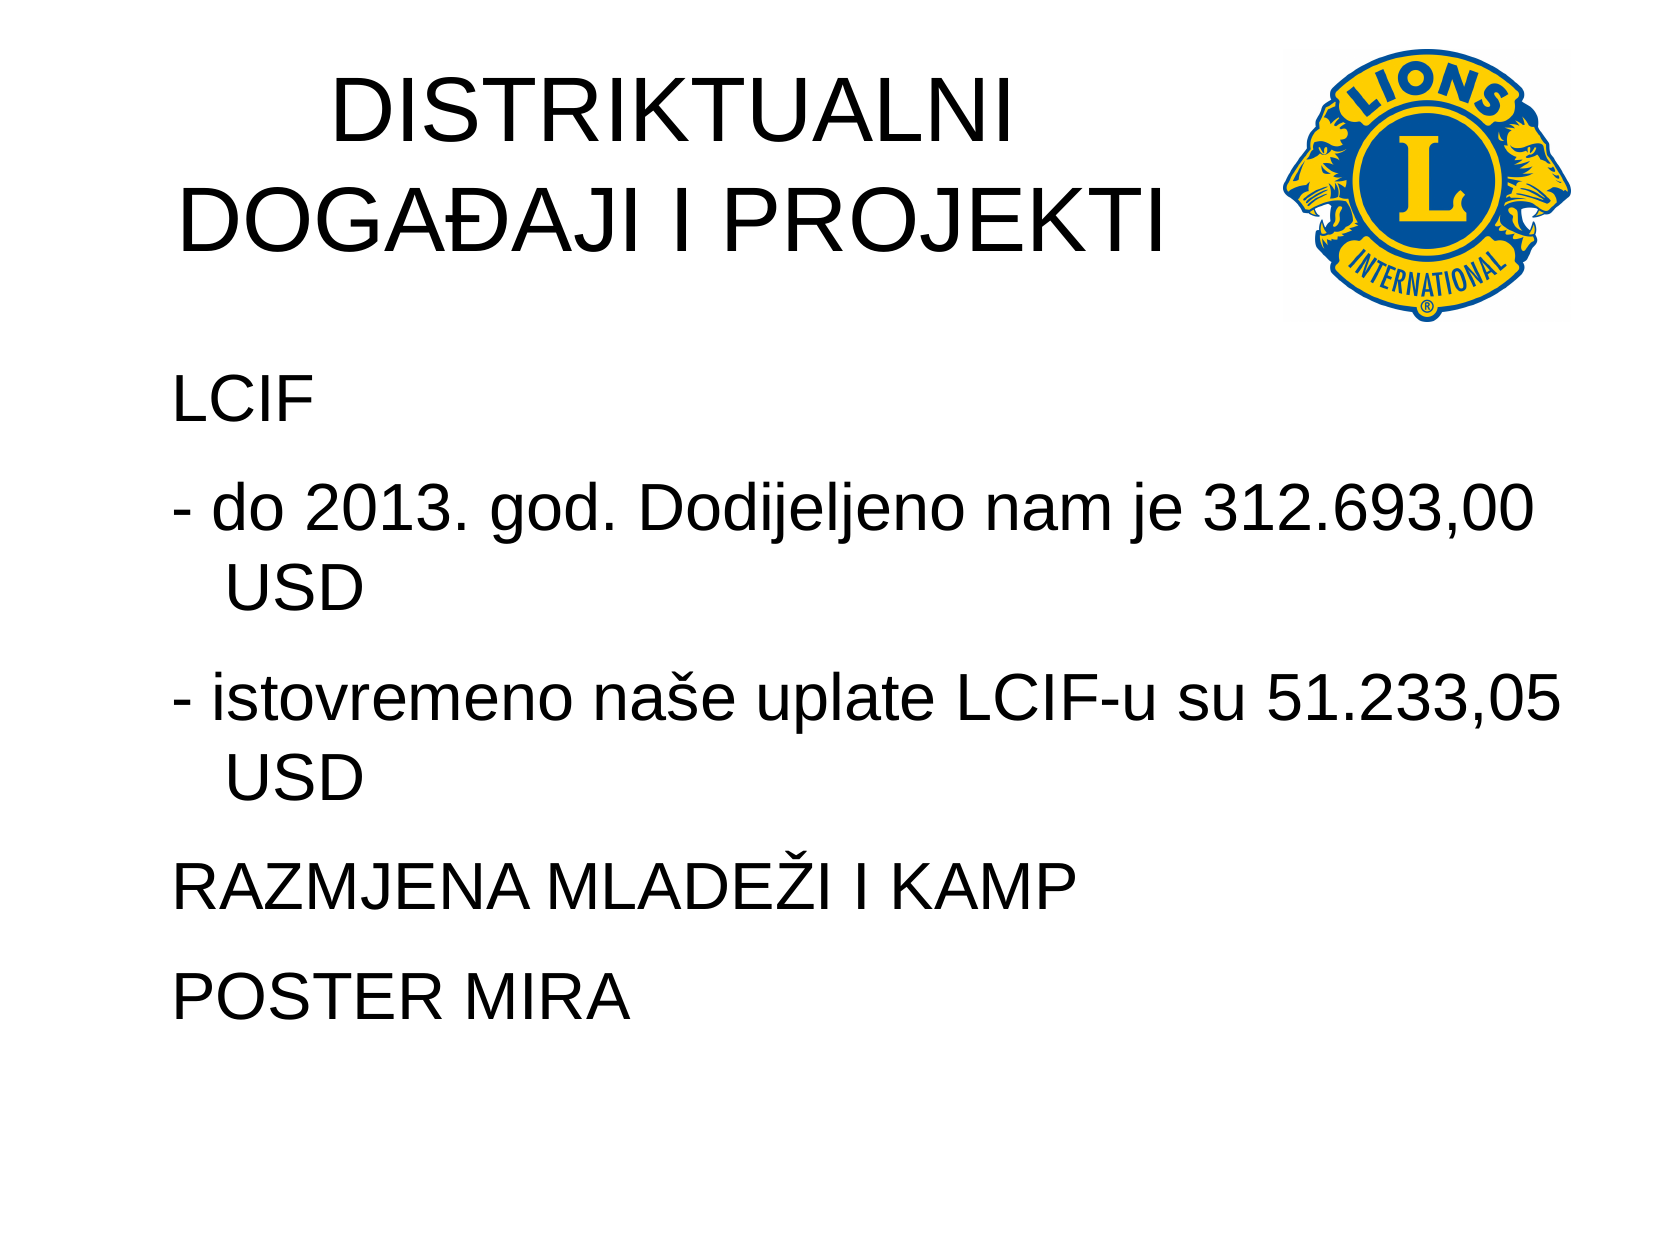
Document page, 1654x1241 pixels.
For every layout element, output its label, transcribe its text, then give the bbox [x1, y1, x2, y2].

list LCIF - do 2013. god. Dodijeljeno nam je 312.693,00 USD - istovremeno naše uplate LCIF-u su 51.233,05 USD RAZMJENA MLADEŽI I KAMP POSTER MIRA [82, 354, 1571, 1040]
title DISTRIKTUALNI DOGAĐAJI I PROJEKTI [82, 49, 1264, 257]
